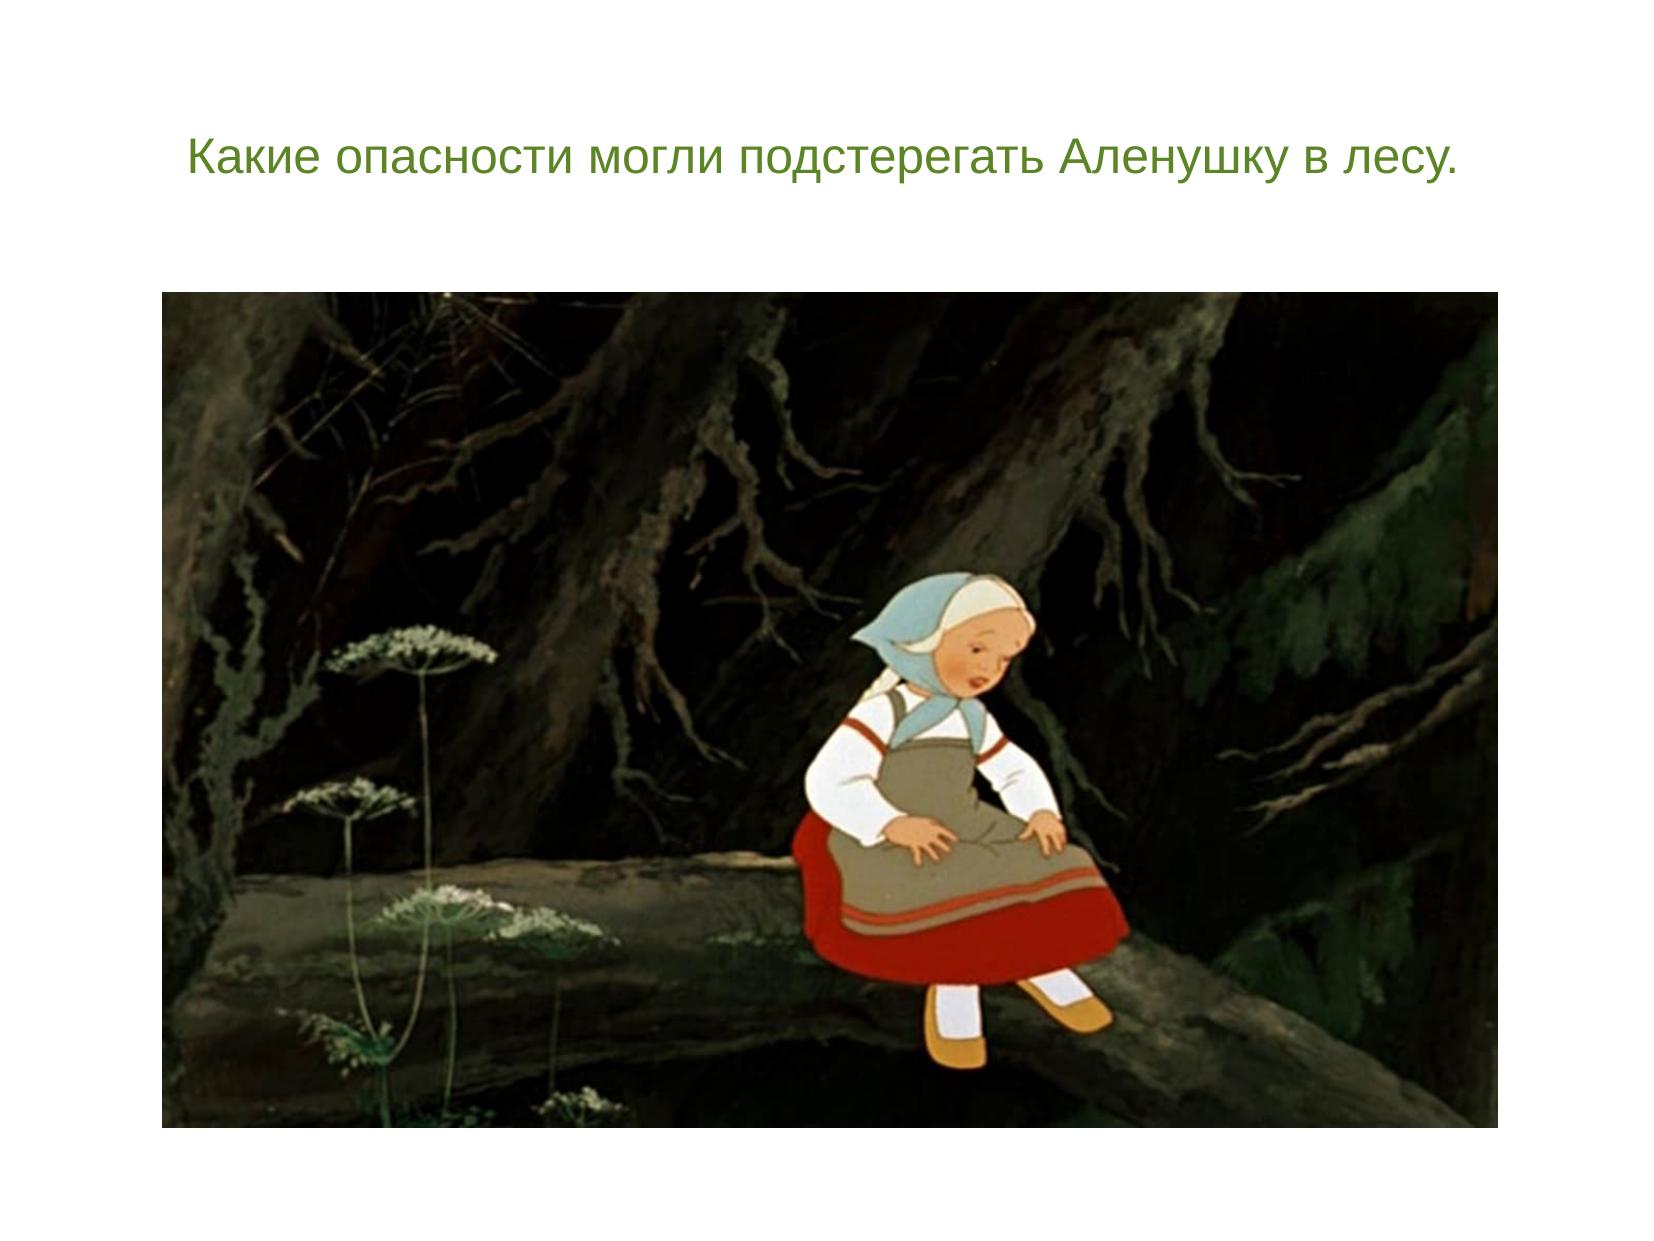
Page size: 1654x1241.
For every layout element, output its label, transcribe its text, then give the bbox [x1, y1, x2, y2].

picture [162, 292, 1498, 1128]
title Какие опасности могли подстерегать Аленушку в лесу. [82, 22, 1565, 284]
